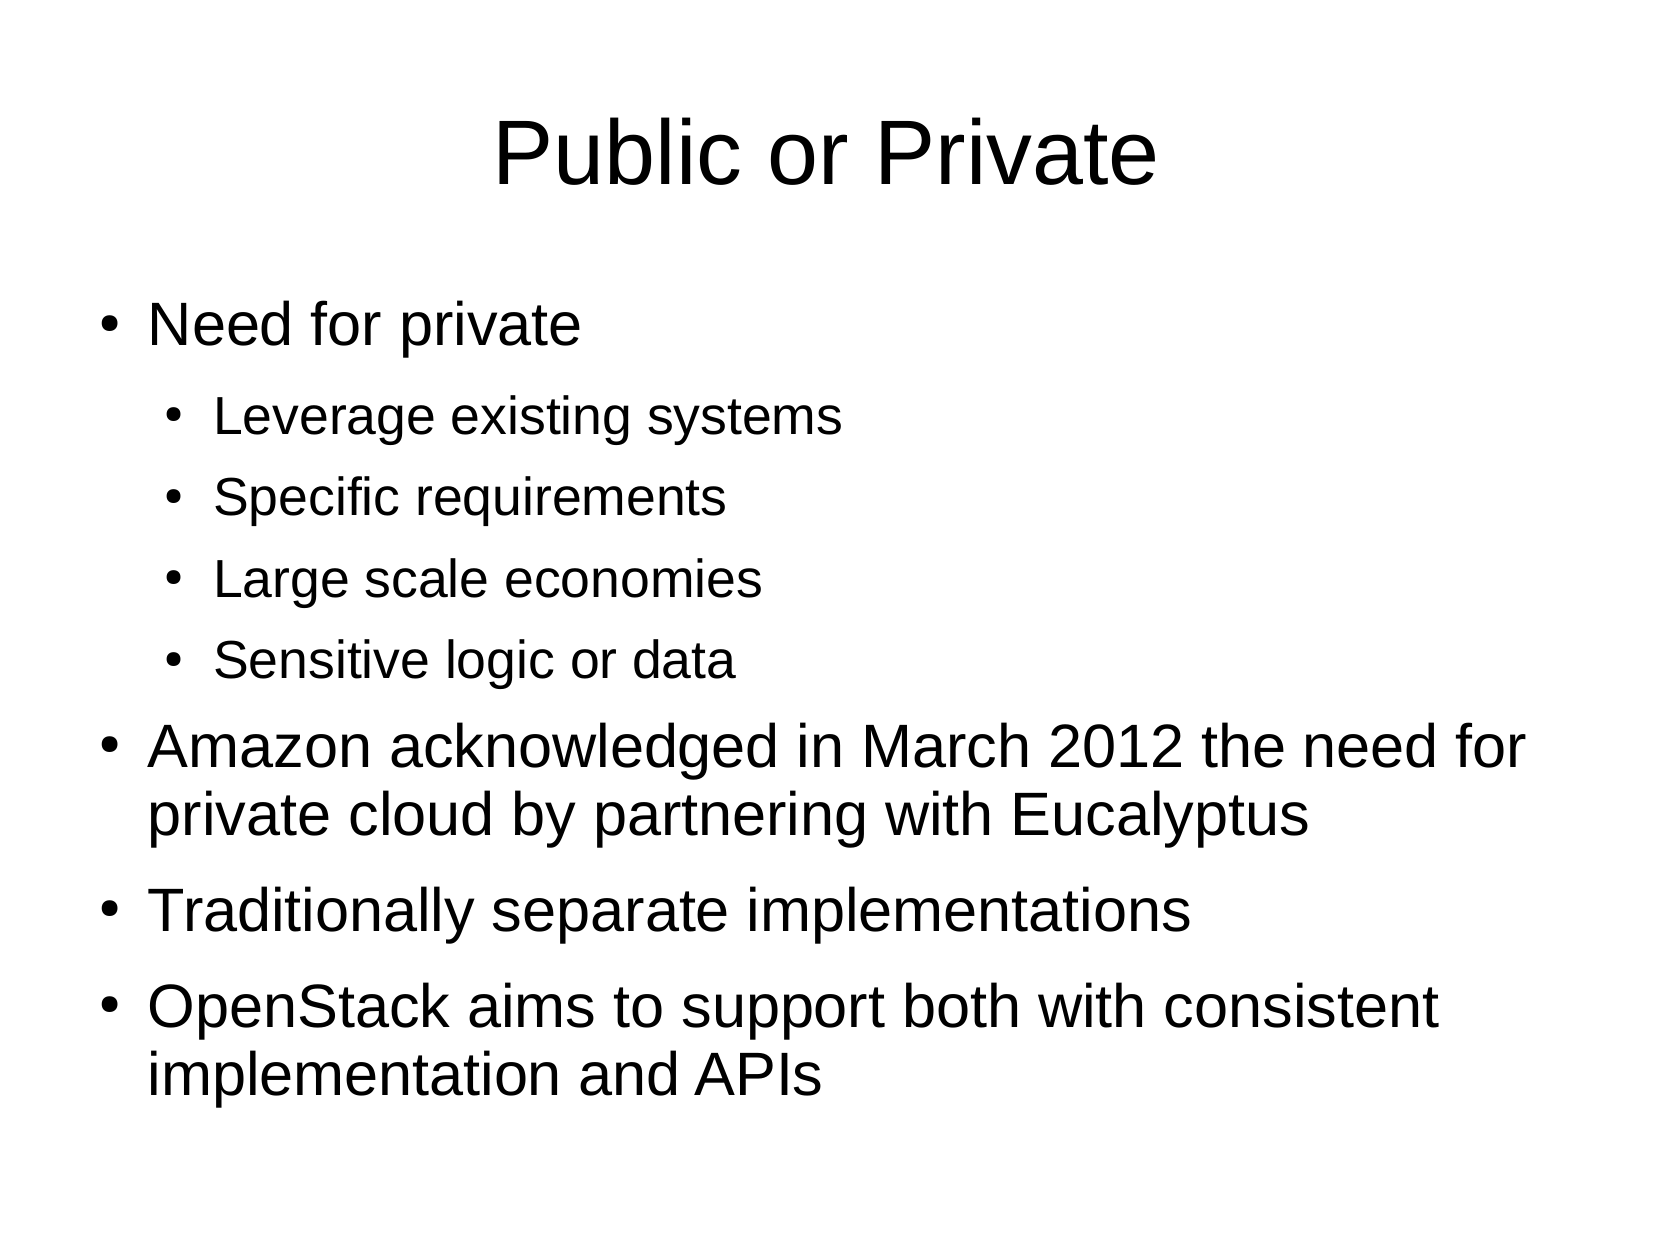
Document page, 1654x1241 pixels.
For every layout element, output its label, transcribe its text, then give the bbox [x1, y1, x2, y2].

title Public or Private [82, 49, 1571, 257]
list Need for private Leverage existing systems Specific requirements Large scale economies Sensitive logic or data Amazon acknowledged in March 2012 the need for private cloud by partnering with Eucalyptus Traditionally separate implementations OpenStack aims to support both with consistent implementation and APIs [82, 290, 1571, 1109]
